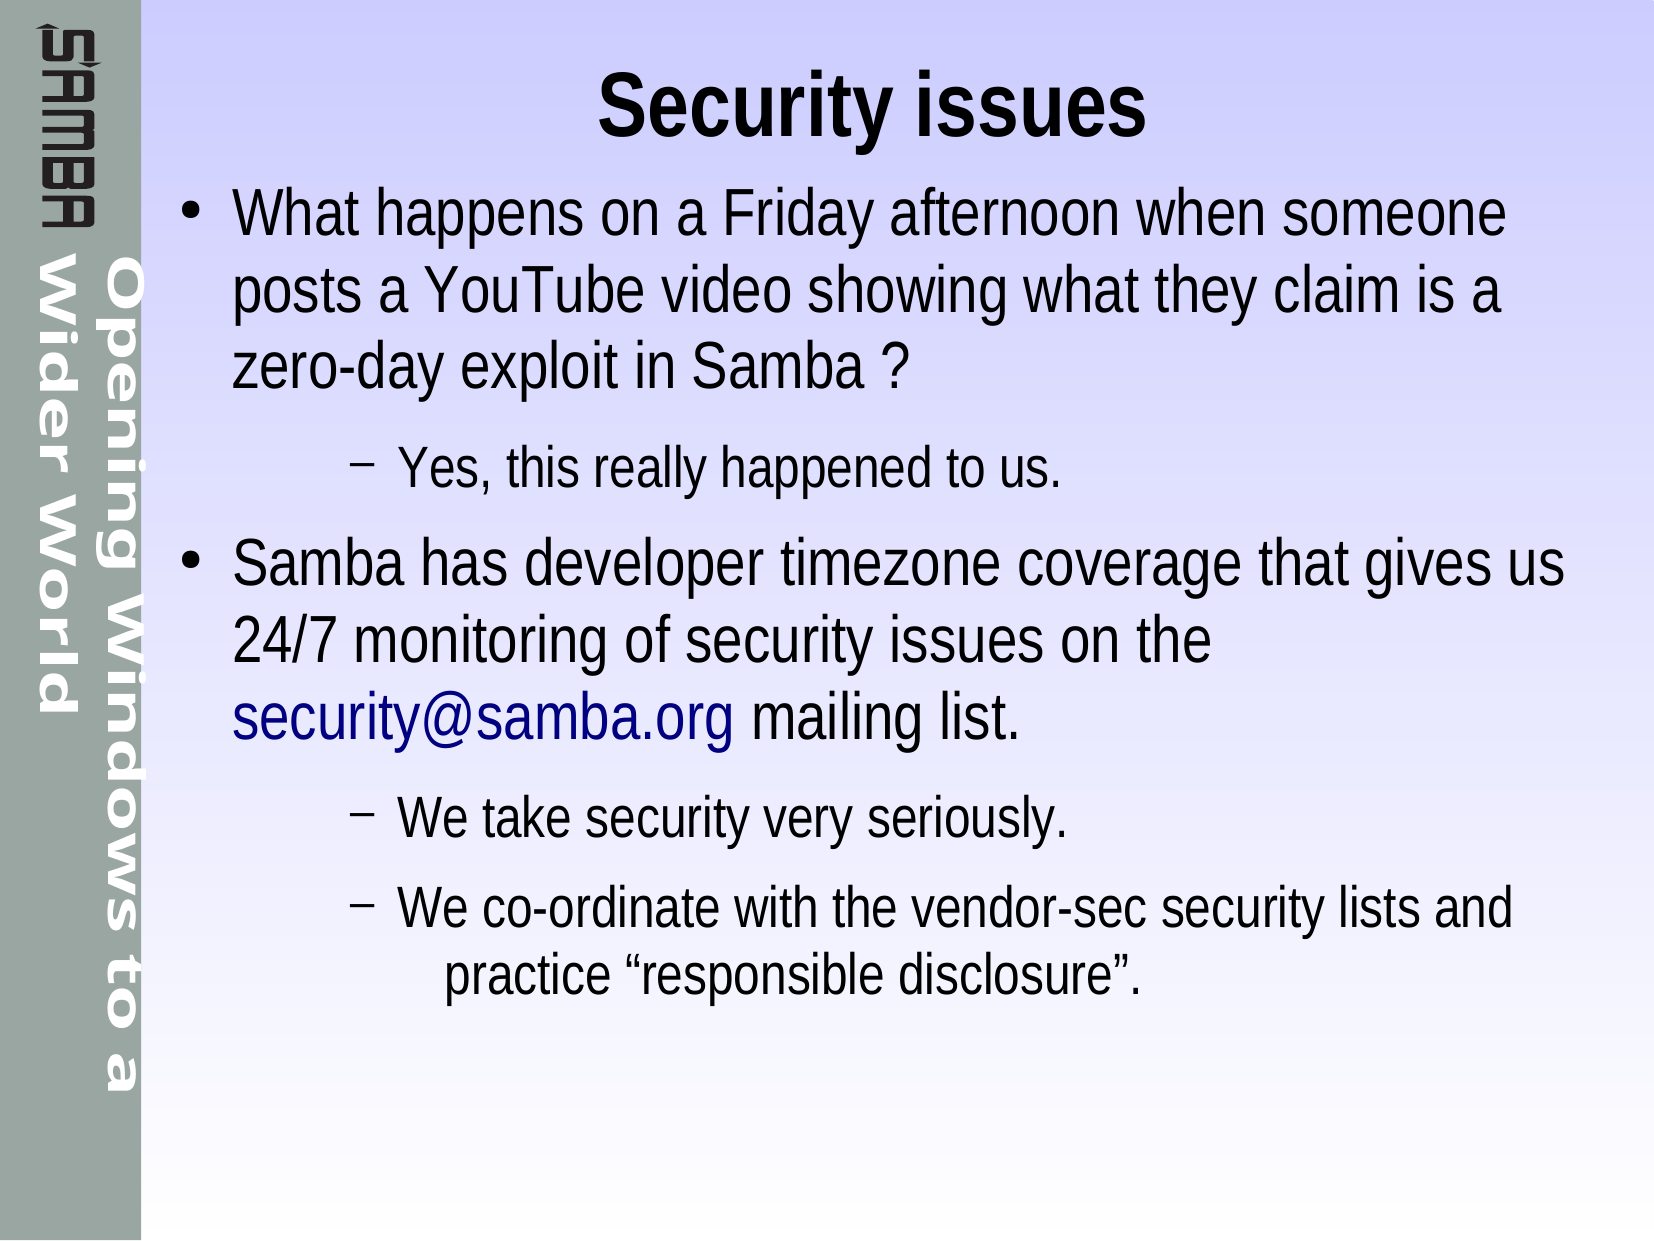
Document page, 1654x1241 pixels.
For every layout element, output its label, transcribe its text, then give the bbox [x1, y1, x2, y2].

list What happens on a Friday afternoon when someone posts a YouTube video showing what they claim is a zero-day exploit in Samba ? Yes, this really happened to us. Samba has developer timezone coverage that gives us 24/7 monitoring of security issues on the security@samba.org mailing list. We take security very seriously. We co-ordinate with the vendor-sec security lists and practice “responsible disclosure”. [161, 172, 1574, 1241]
title Security issues [167, 0, 1580, 208]
